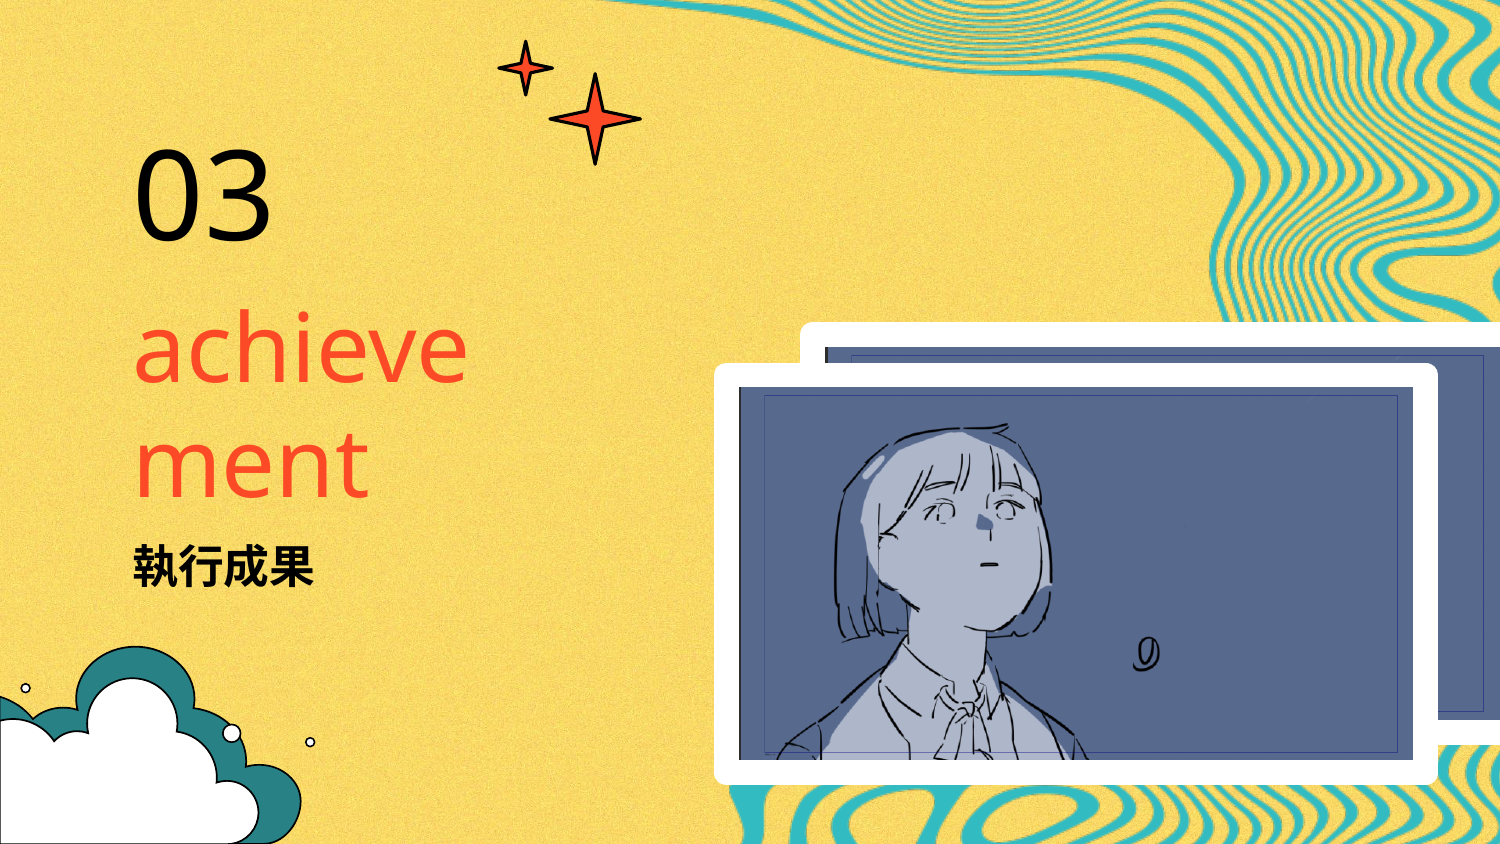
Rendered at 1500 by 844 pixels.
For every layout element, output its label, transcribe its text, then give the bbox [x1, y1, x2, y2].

text_box [498, 41, 553, 96]
picture [825, 346, 1500, 720]
text_box [20, 682, 31, 694]
picture [738, 387, 1414, 761]
picture [0, 0, 1500, 844]
title 03 [117, 127, 386, 254]
text_box [304, 736, 316, 748]
title achieve ment [117, 272, 694, 580]
text_box [549, 73, 641, 165]
subtitle 執行成果 [117, 522, 606, 626]
text_box [0, 645, 302, 844]
